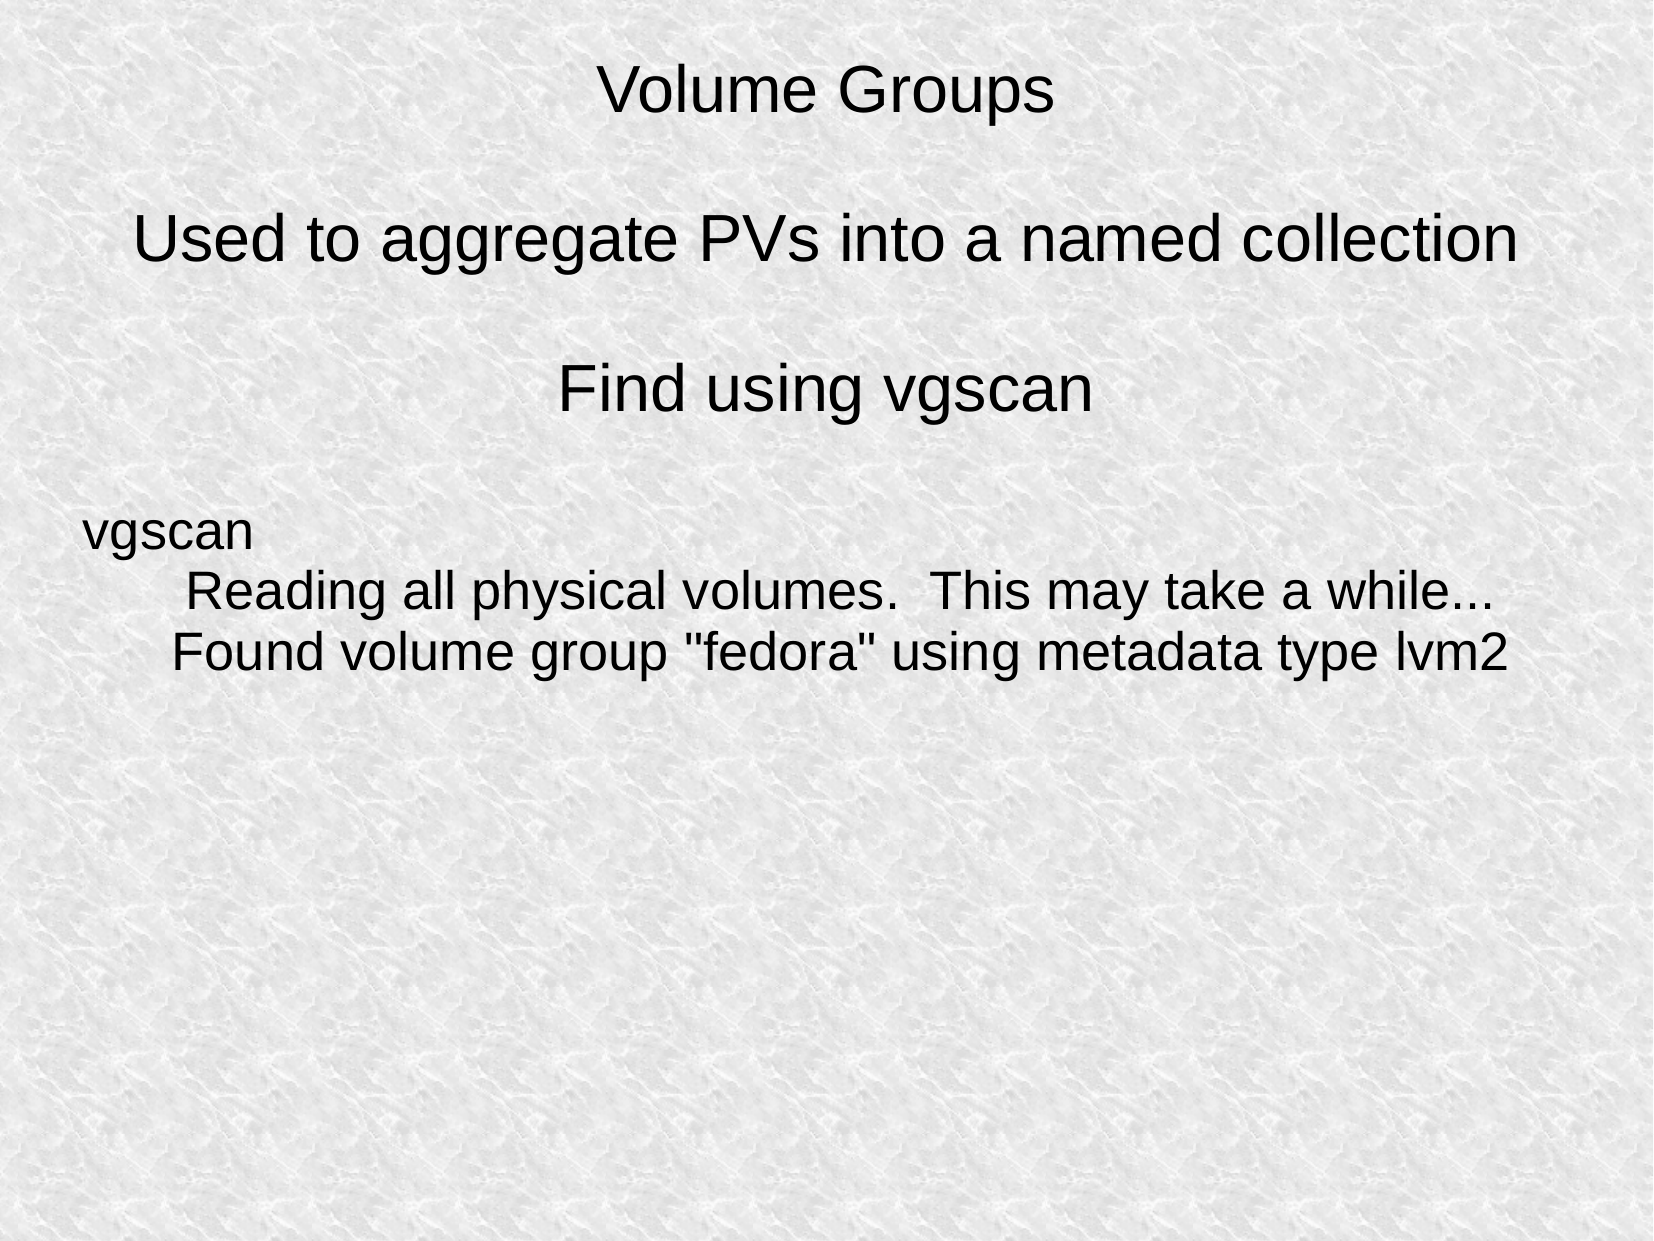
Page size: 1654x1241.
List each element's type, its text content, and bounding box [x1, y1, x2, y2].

subtitle Volume Groups Used to aggregate PVs into a named collection Find using vgscan vgscan Reading all physical volumes. This may take a while... Found volume group "fedora" using metadata type lvm2 [82, 37, 1571, 758]
picture [0, 0, 1654, 1241]
